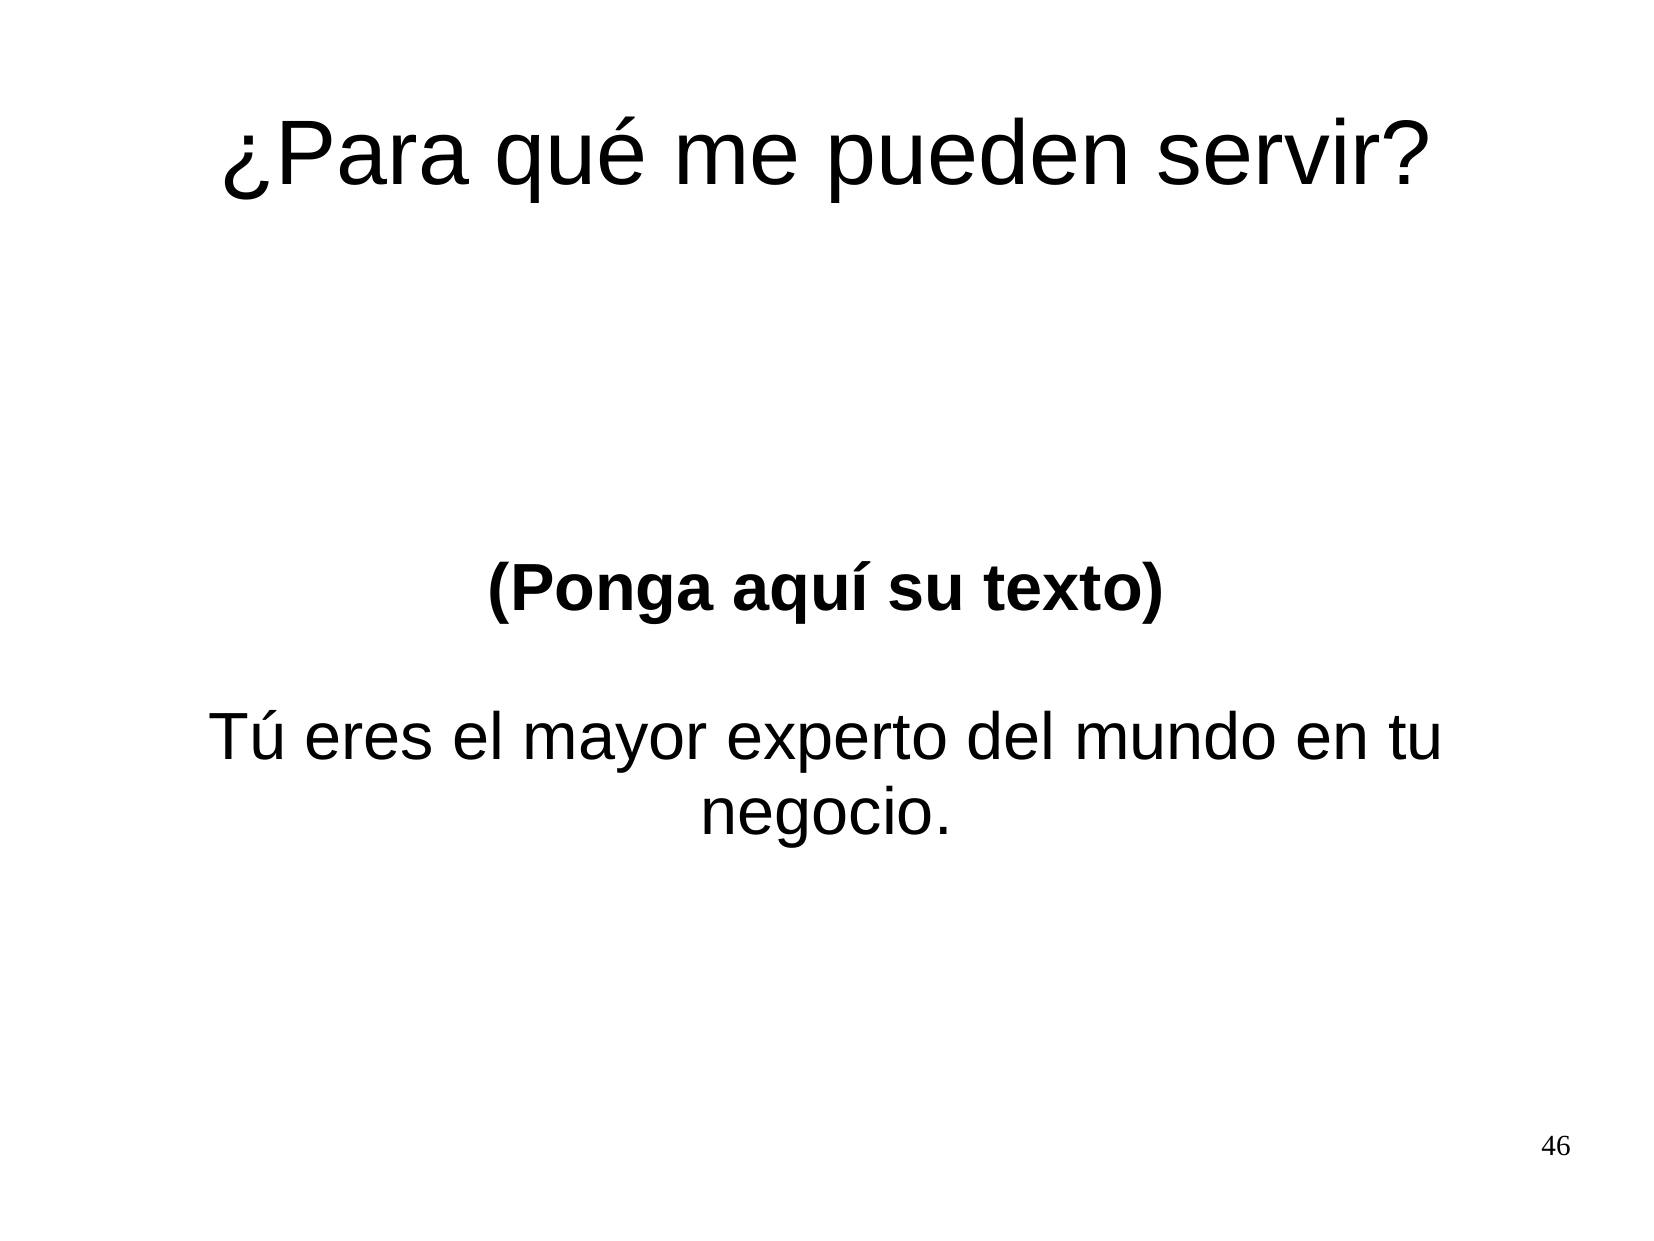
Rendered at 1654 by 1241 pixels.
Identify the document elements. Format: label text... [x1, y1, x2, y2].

subtitle (Ponga aquí su texto) Tú eres el mayor experto del mundo en tu negocio. [82, 297, 1571, 1102]
title ¿Para qué me pueden servir? [82, 49, 1571, 257]
